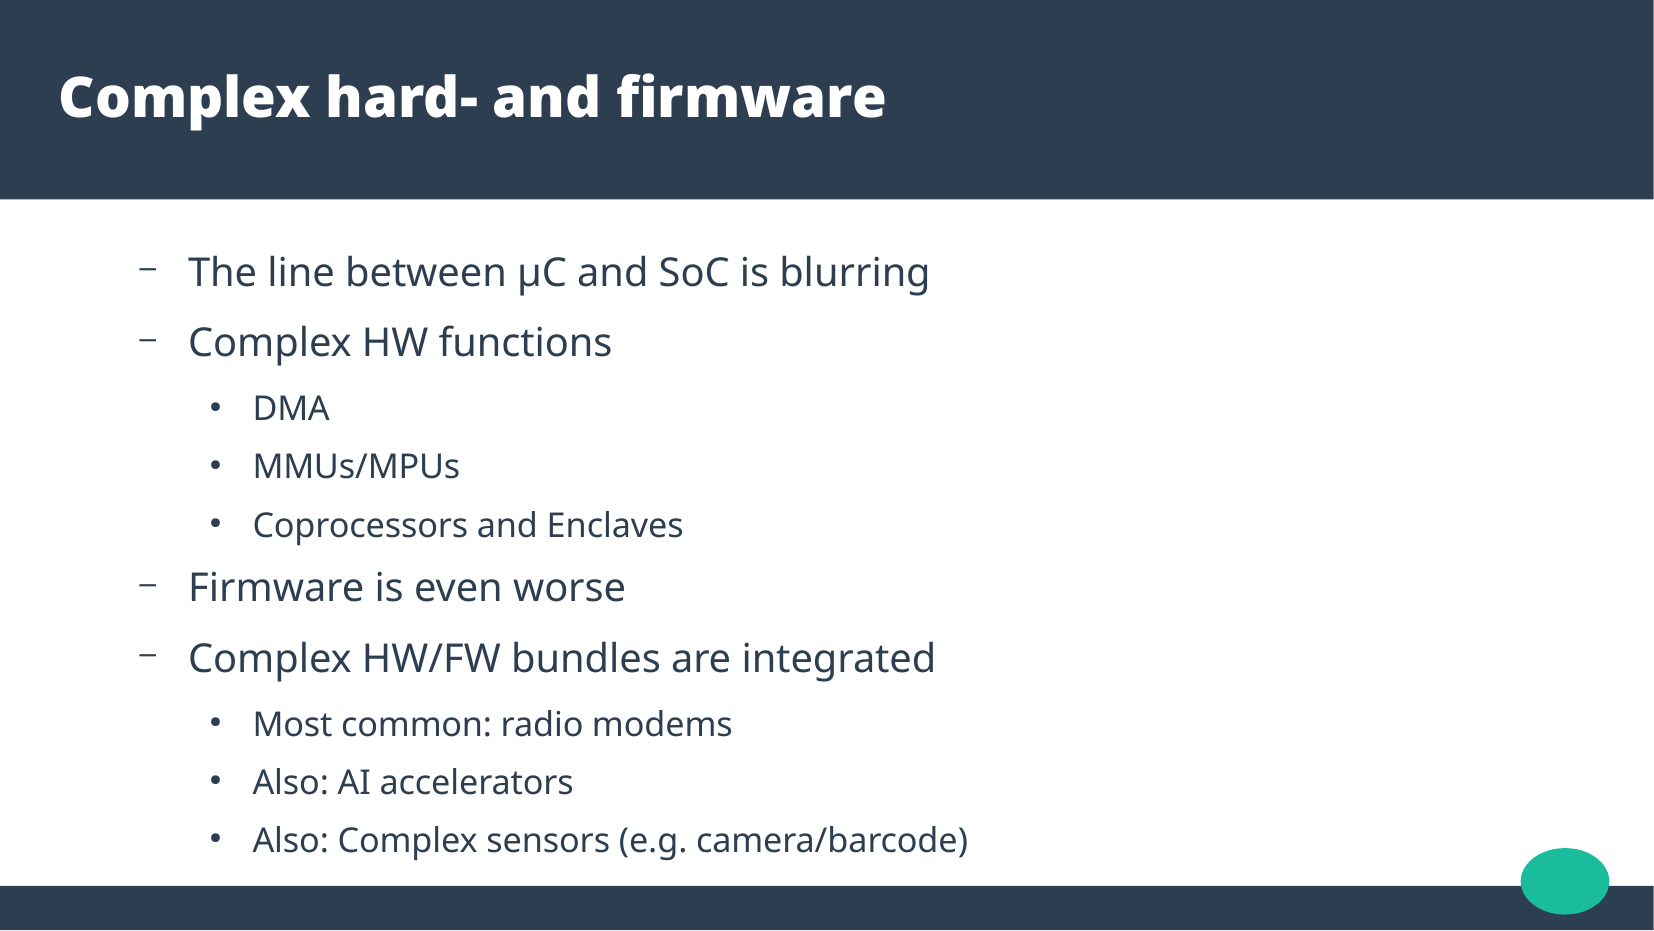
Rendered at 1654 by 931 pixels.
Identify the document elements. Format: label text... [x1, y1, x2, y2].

title Complex hard- and firmware [59, 37, 1595, 155]
list The line between µC and SoC is blurring Complex HW functions DMA MMUs/MPUs Coprocessors and Enclaves Firmware is even worse Complex HW/FW bundles are integrated Most common: radio modems Also: AI accelerators Also: Complex sensors (e.g. camera/barcode) [59, 243, 1595, 864]
